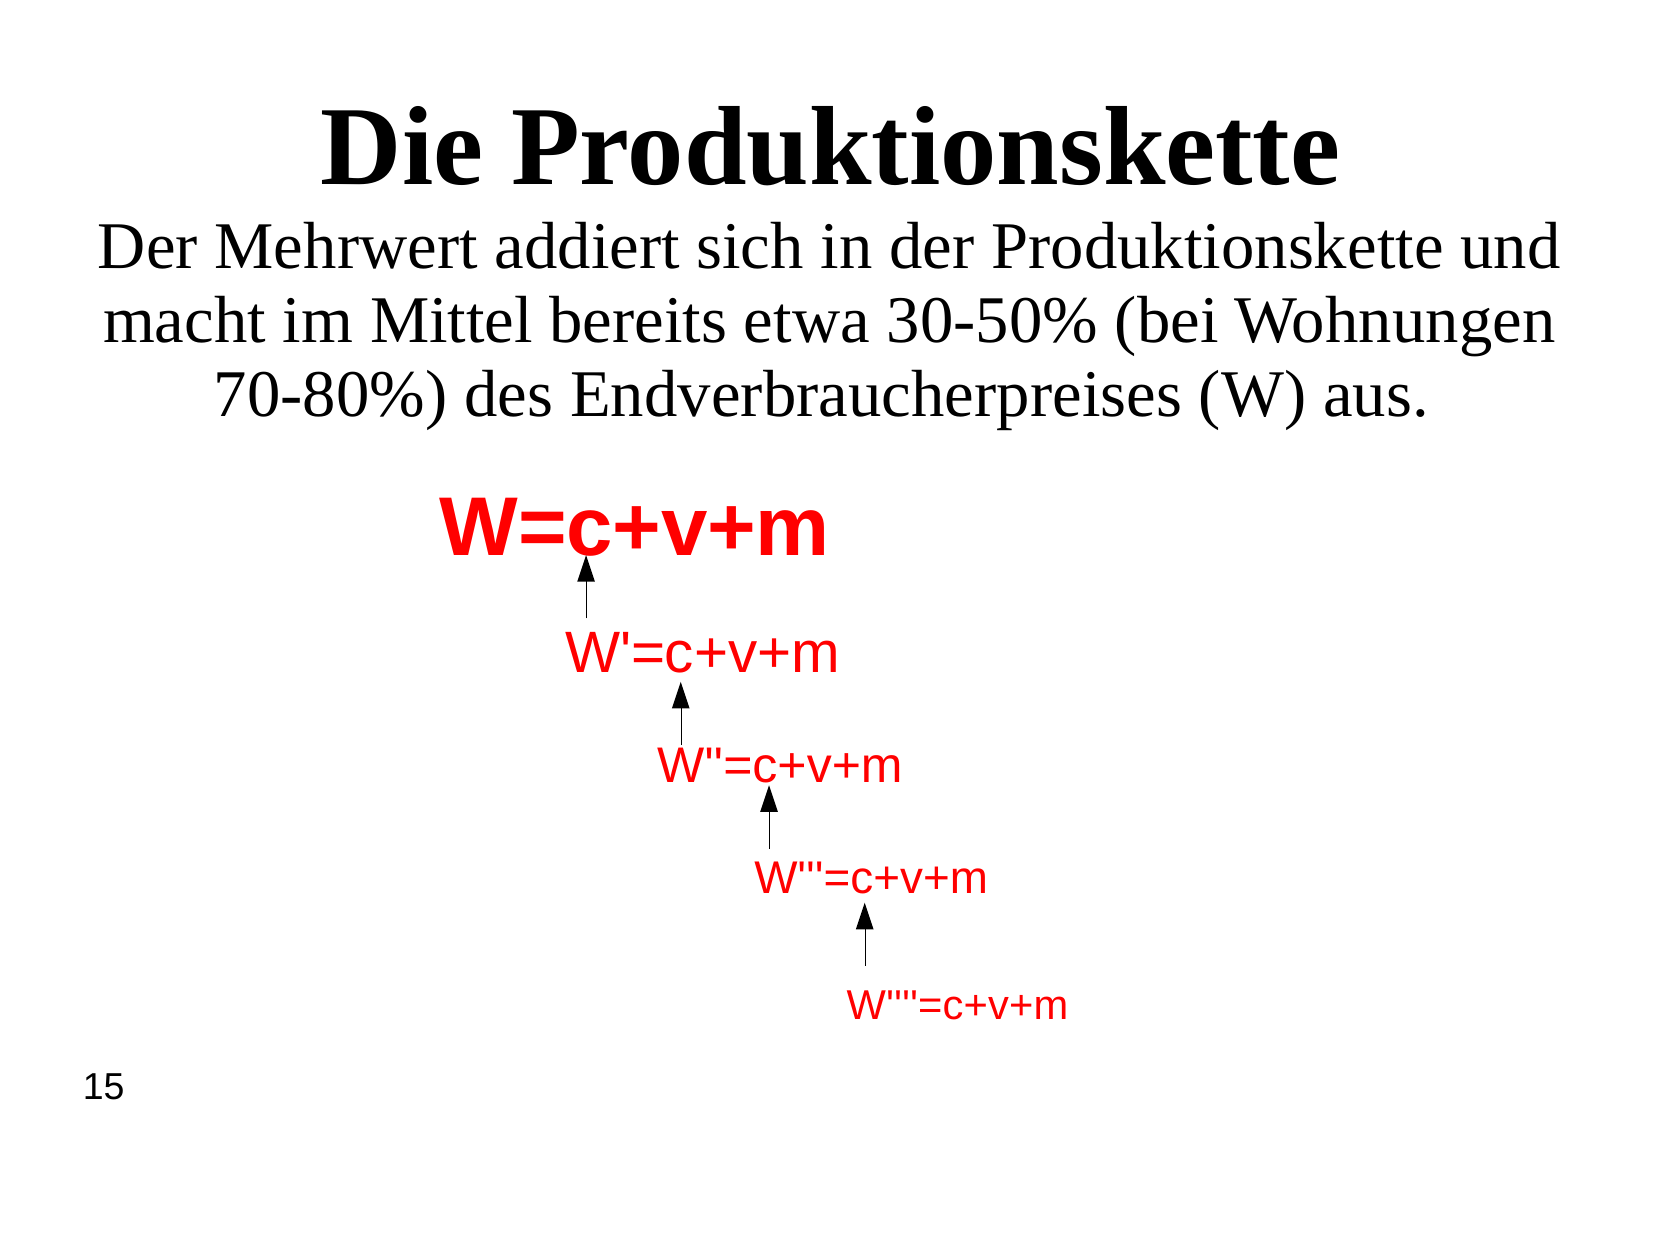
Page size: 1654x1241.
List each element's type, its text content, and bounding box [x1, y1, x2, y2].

text_box W''=c+v+m [642, 729, 987, 802]
text_box W'=c+v+m [550, 612, 933, 700]
text_box W=c+v+m [424, 472, 1016, 597]
text_box <Foliennummer> [68, 1057, 381, 1128]
text_box W''''=c+v+m [831, 974, 1145, 1041]
text_box W'''=c+v+m [739, 844, 1059, 916]
text_box Die Produktionskette Der Mehrwert addiert sich in der Produktionskette und macht im Mittel bereits etwa 30-50% (bei Wohnungen 70-80%) des Endverbraucherpreises (W) aus. [67, 77, 1595, 439]
